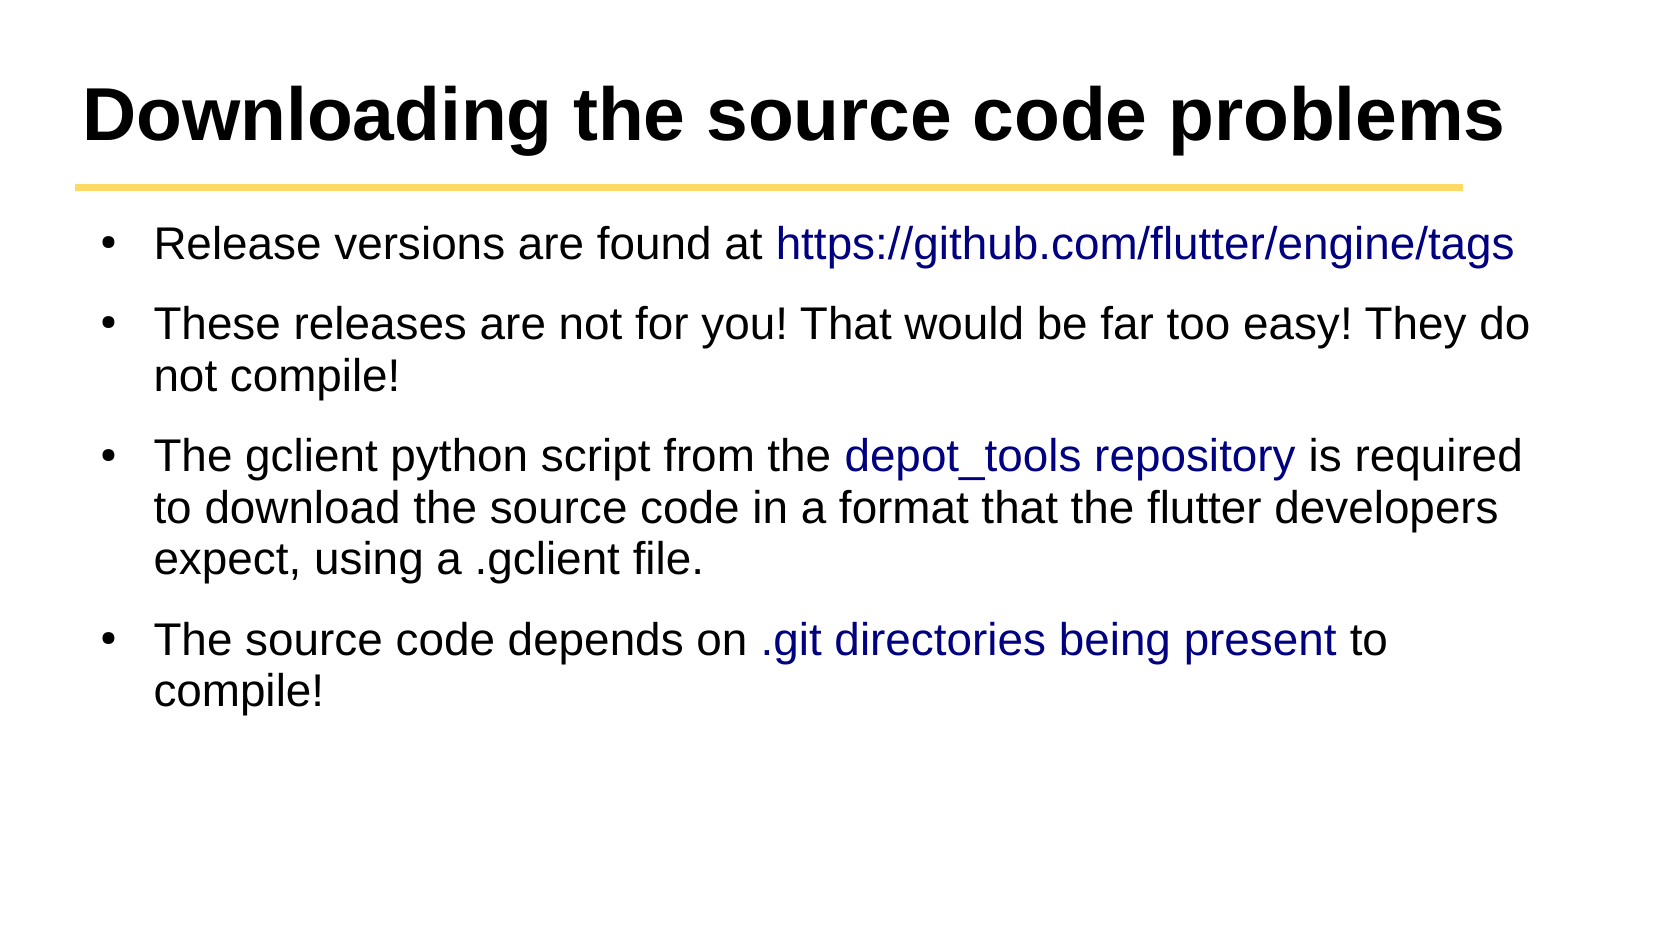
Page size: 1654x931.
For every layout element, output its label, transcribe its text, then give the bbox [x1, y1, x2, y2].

list Release versions are found at https://github.com/flutter/engine/tags These releases are not for you! That would be far too easy! They do not compile! The gclient python script from the depot_tools repository is required to download the source code in a format that the flutter developers expect, using a .gclient file. The source code depends on .git directories being present to compile! [82, 217, 1571, 758]
title Downloading the source code problems [82, 37, 1571, 193]
